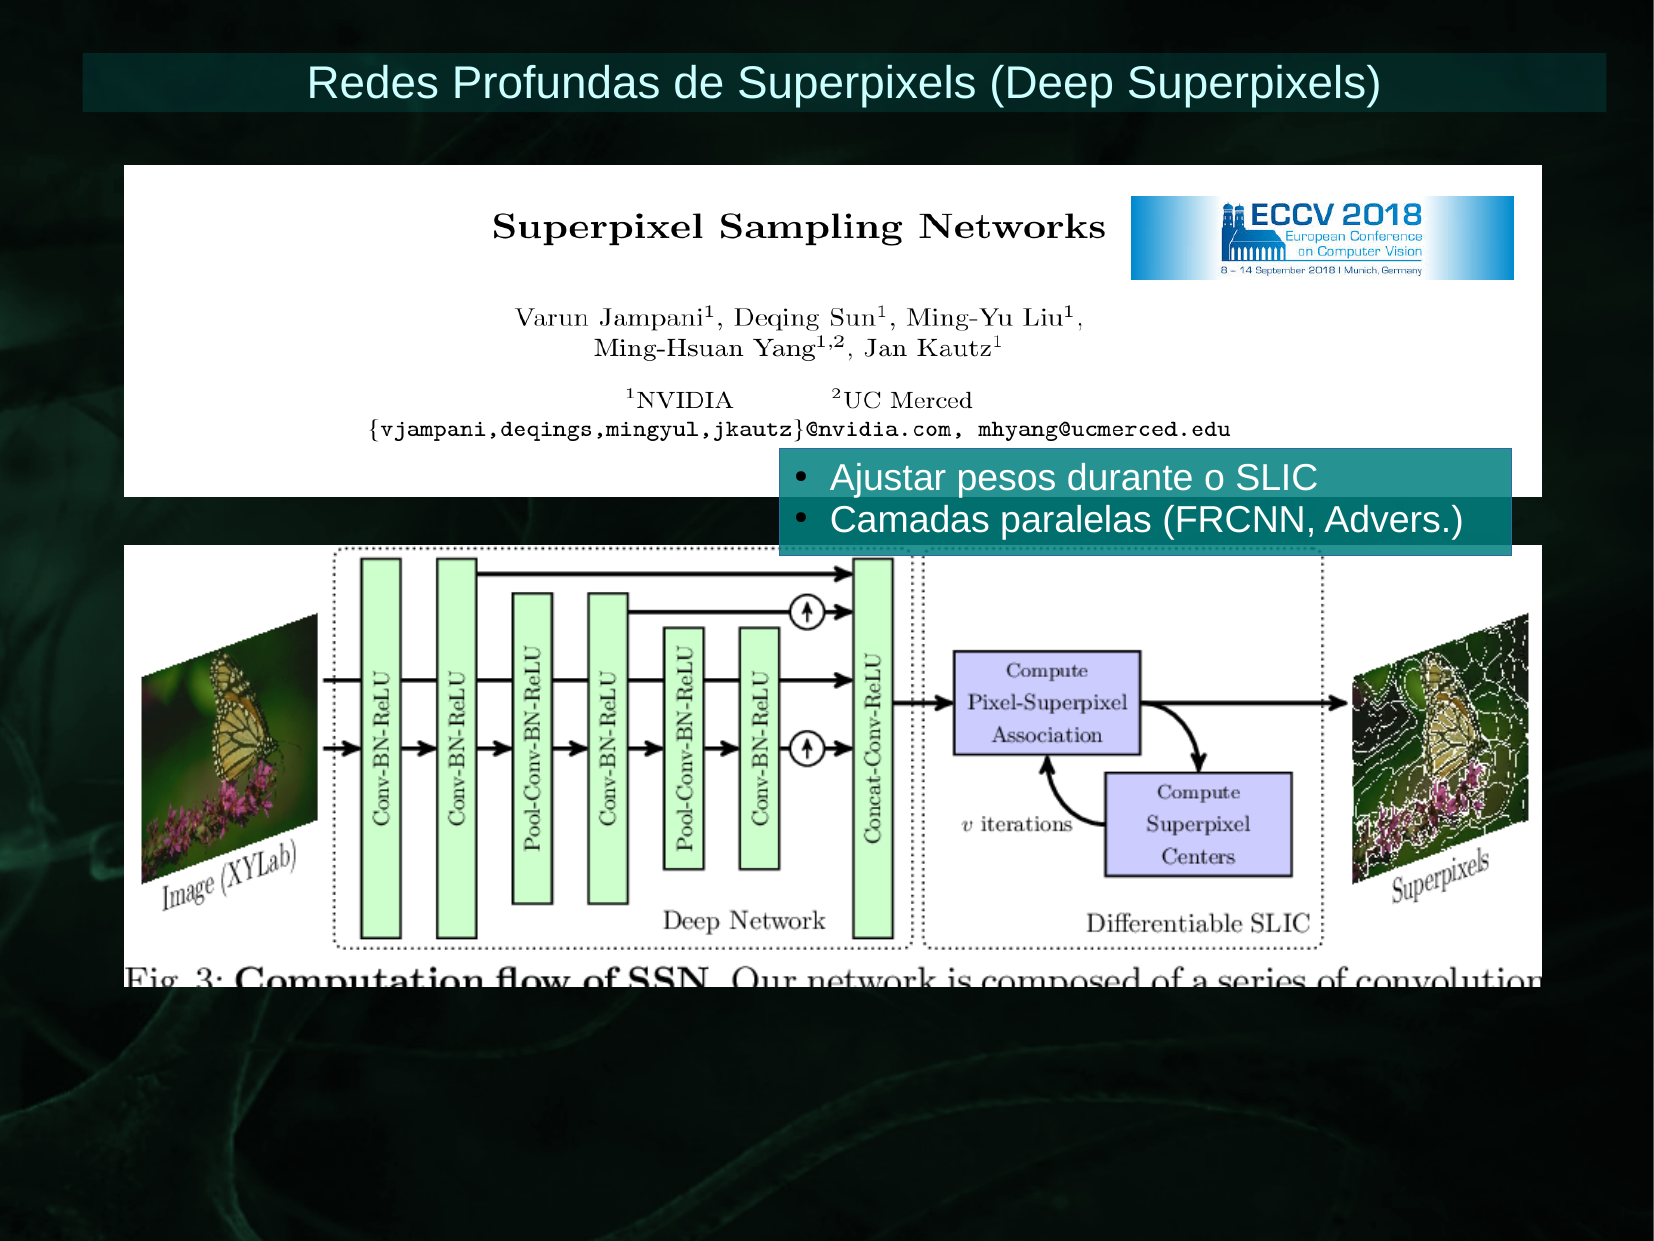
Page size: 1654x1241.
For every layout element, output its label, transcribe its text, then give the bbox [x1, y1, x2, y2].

picture [0, 0, 1654, 1241]
text_box Ajustar pesos durante o SLIC Camadas paralelas (FRCNN, Advers.) [779, 448, 1512, 556]
text_box Redes Profundas de Superpixels (Deep Superpixels) [82, 53, 1607, 113]
